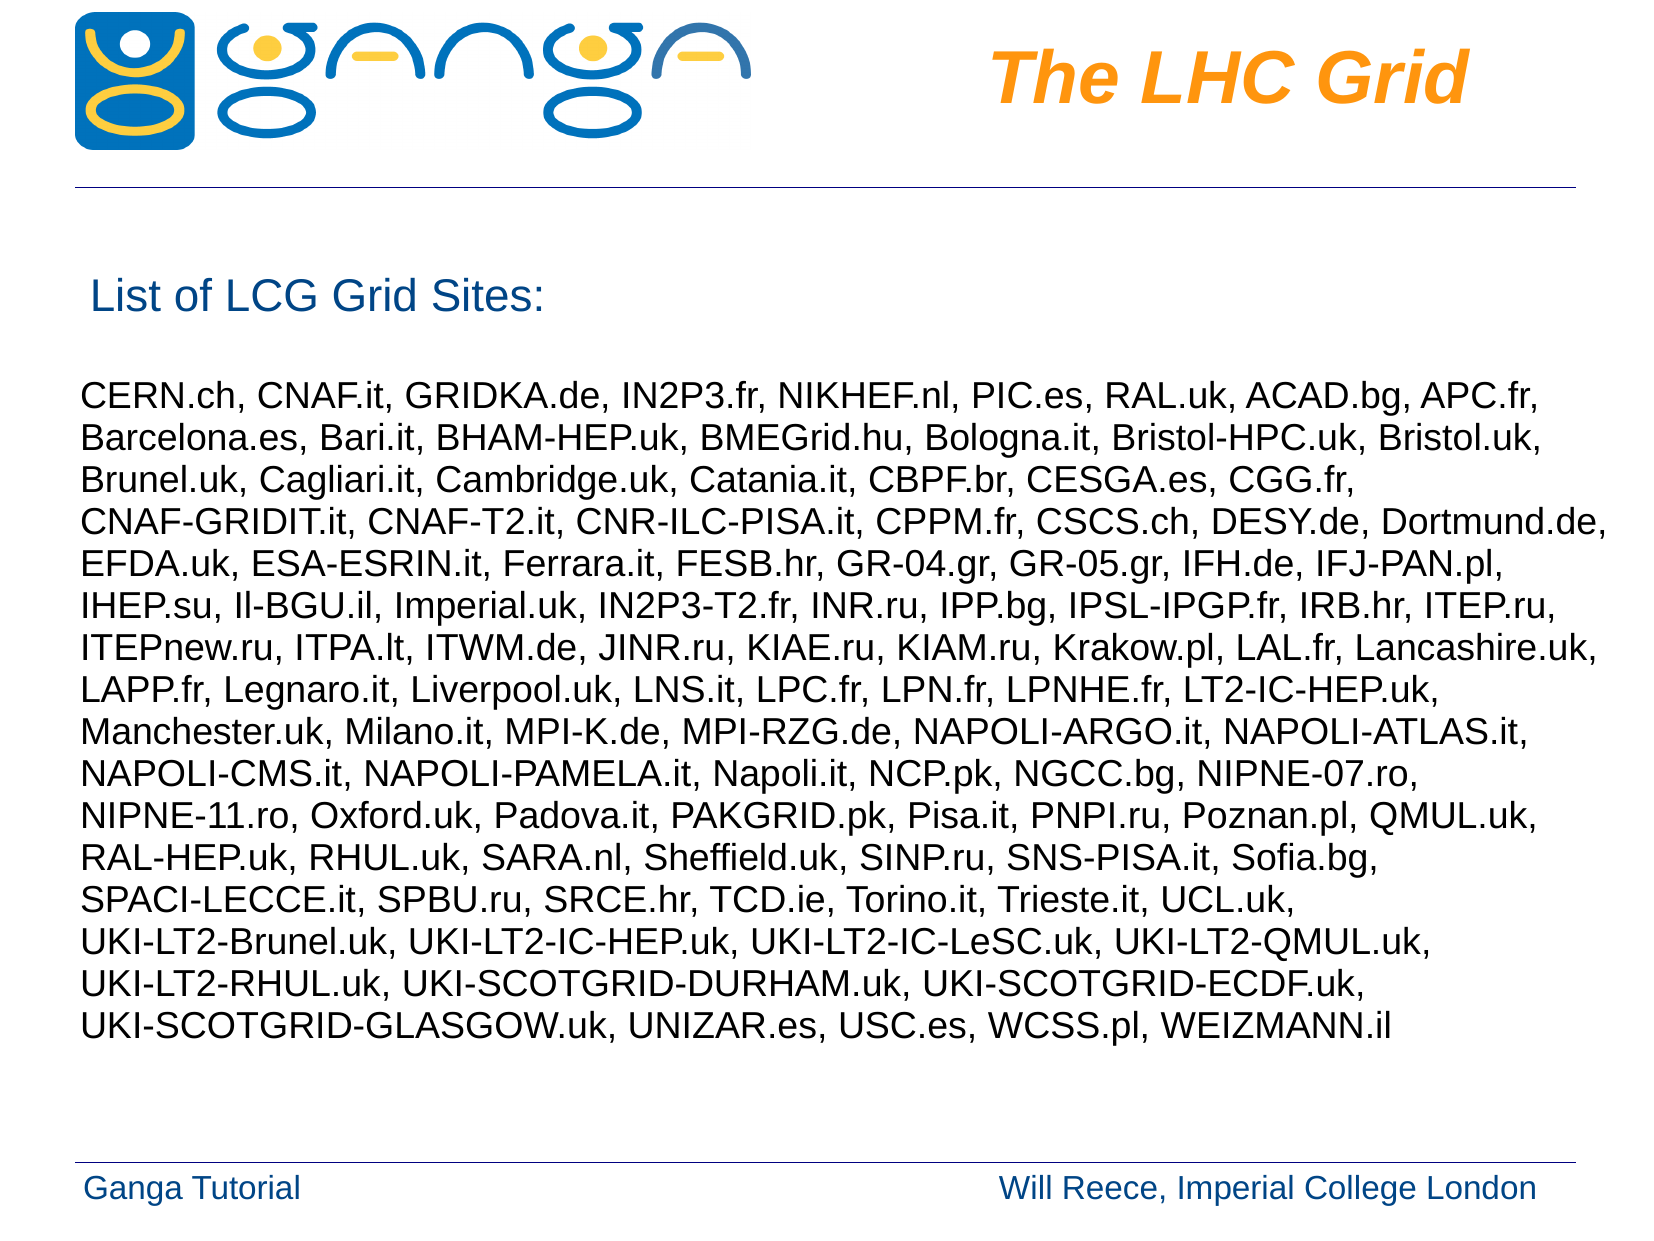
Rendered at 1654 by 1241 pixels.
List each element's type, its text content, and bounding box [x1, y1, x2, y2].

text_box CERN.ch, CNAF.it, GRIDKA.de, IN2P3.fr, NIKHEF.nl, PIC.es, RAL.uk, ACAD.bg, APC.fr, Barcelona.es, Bari.it, BHAM-HEP.uk, BMEGrid.hu, Bologna.it, Bristol-HPC.uk, Bristol.uk, Brunel.uk, Cagliari.it, Cambridge.uk, Catania.it, CBPF.br, CESGA.es, CGG.fr, CNAF-GRIDIT.it, CNAF-T2.it, CNR-ILC-PISA.it, CPPM.fr, CSCS.ch, DESY.de, Dortmund.de, EFDA.uk, ESA-ESRIN.it, Ferrara.it, FESB.hr, GR-04.gr, GR-05.gr, IFH.de, IFJ-PAN.pl, IHEP.su, Il-BGU.il, Imperial.uk, IN2P3-T2.fr, INR.ru, IPP.bg, IPSL-IPGP.fr, IRB.hr, ITEP.ru, ITEPnew.ru, ITPA.lt, ITWM.de, JINR.ru, KIAE.ru, KIAM.ru, Krakow.pl, LAL.fr, Lancashire.uk, LAPP.fr, Legnaro.it, Liverpool.uk, LNS.it, LPC.fr, LPN.fr, LPNHE.fr, LT2-IC-HEP.uk, Manchester.uk, Milano.it, MPI-K.de, MPI-RZG.de, NAPOLI-ARGO.it, NAPOLI-ATLAS.it, NAPOLI-CMS.it, NAPOLI-PAMELA.it, Napoli.it, NCP.pk, NGCC.bg, NIPNE-07.ro, NIPNE-11.ro, Oxford.uk, Padova.it, PAKGRID.pk, Pisa.it, PNPI.ru, Poznan.pl, QMUL.uk, RAL-HEP.uk, RHUL.uk, SARA.nl, Sheffield.uk, SINP.ru, SNS-PISA.it, Sofia.bg, SPACI-LECCE.it, SPBU.ru, SRCE.hr, TCD.ie, Torino.it, Trieste.it, UCL.uk, UKI-LT2-Brunel.uk, UKI-LT2-IC-HEP.uk, UKI-LT2-IC-LeSC.uk, UKI-LT2-QMUL.uk, UKI-LT2-RHUL.uk, UKI-SCOTGRID-DURHAM.uk, UKI-SCOTGRID-ECDF.uk, UKI-SCOTGRID-GLASGOW.uk, UNIZAR.es, USC.es, WCSS.pl, WEIZMANN.il [65, 367, 1635, 1055]
title The LHC Grid [823, 35, 1635, 120]
text_box List of LCG Grid Sites: [75, 262, 561, 329]
text_box Ganga Tutorial [68, 1162, 317, 1215]
text_box Will Reece, Imperial College London [984, 1163, 1553, 1215]
picture [75, 12, 751, 151]
